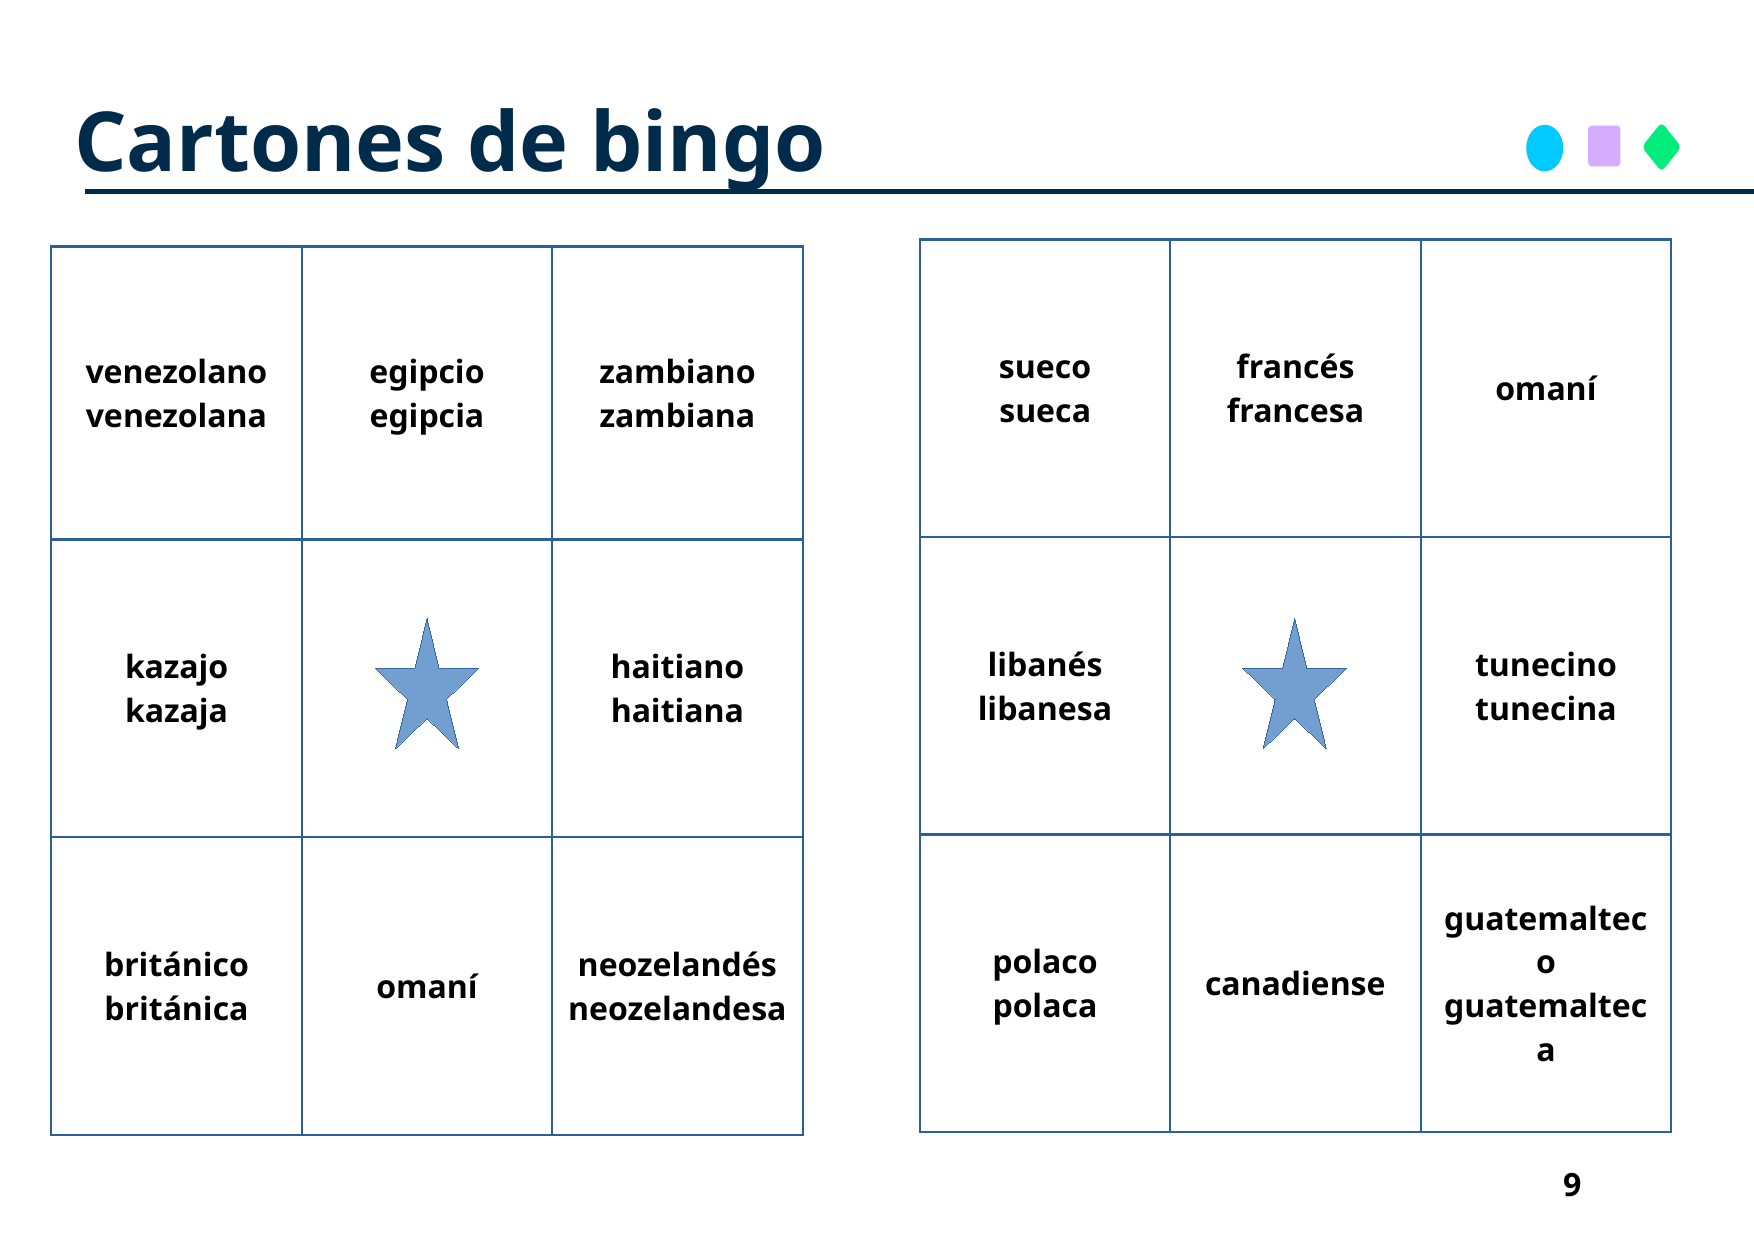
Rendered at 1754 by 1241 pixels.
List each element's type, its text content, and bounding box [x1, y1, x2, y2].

table_cell canadiense [1171, 836, 1420, 1131]
text_box [375, 618, 479, 749]
table_cell tunecino tunecina [1422, 538, 1670, 833]
table_cell omaní [303, 838, 551, 1134]
table_header francés francesa [1171, 241, 1420, 536]
table_header sueco sueca [921, 241, 1169, 536]
table_cell libanés libanesa [921, 538, 1169, 833]
table_cell [303, 541, 551, 836]
table_header egipcio egipcia [303, 248, 551, 538]
table_cell guatemalteco guatemalteca [1422, 836, 1670, 1131]
table_header omaní [1422, 241, 1670, 536]
table_cell haitiano haitiana [553, 541, 802, 836]
table_header venezolano venezolana [52, 248, 301, 538]
title Cartones de bingo [74, 32, 1404, 196]
table_cell británico británica [52, 838, 301, 1134]
table_cell [1171, 538, 1420, 833]
table_header zambiano zambiana [553, 248, 802, 538]
table_cell polaco polaca [921, 836, 1169, 1131]
table_cell neozelandés neozelandesa [553, 838, 802, 1134]
table_cell kazajo kazaja [52, 541, 301, 836]
text_box [1242, 618, 1347, 749]
